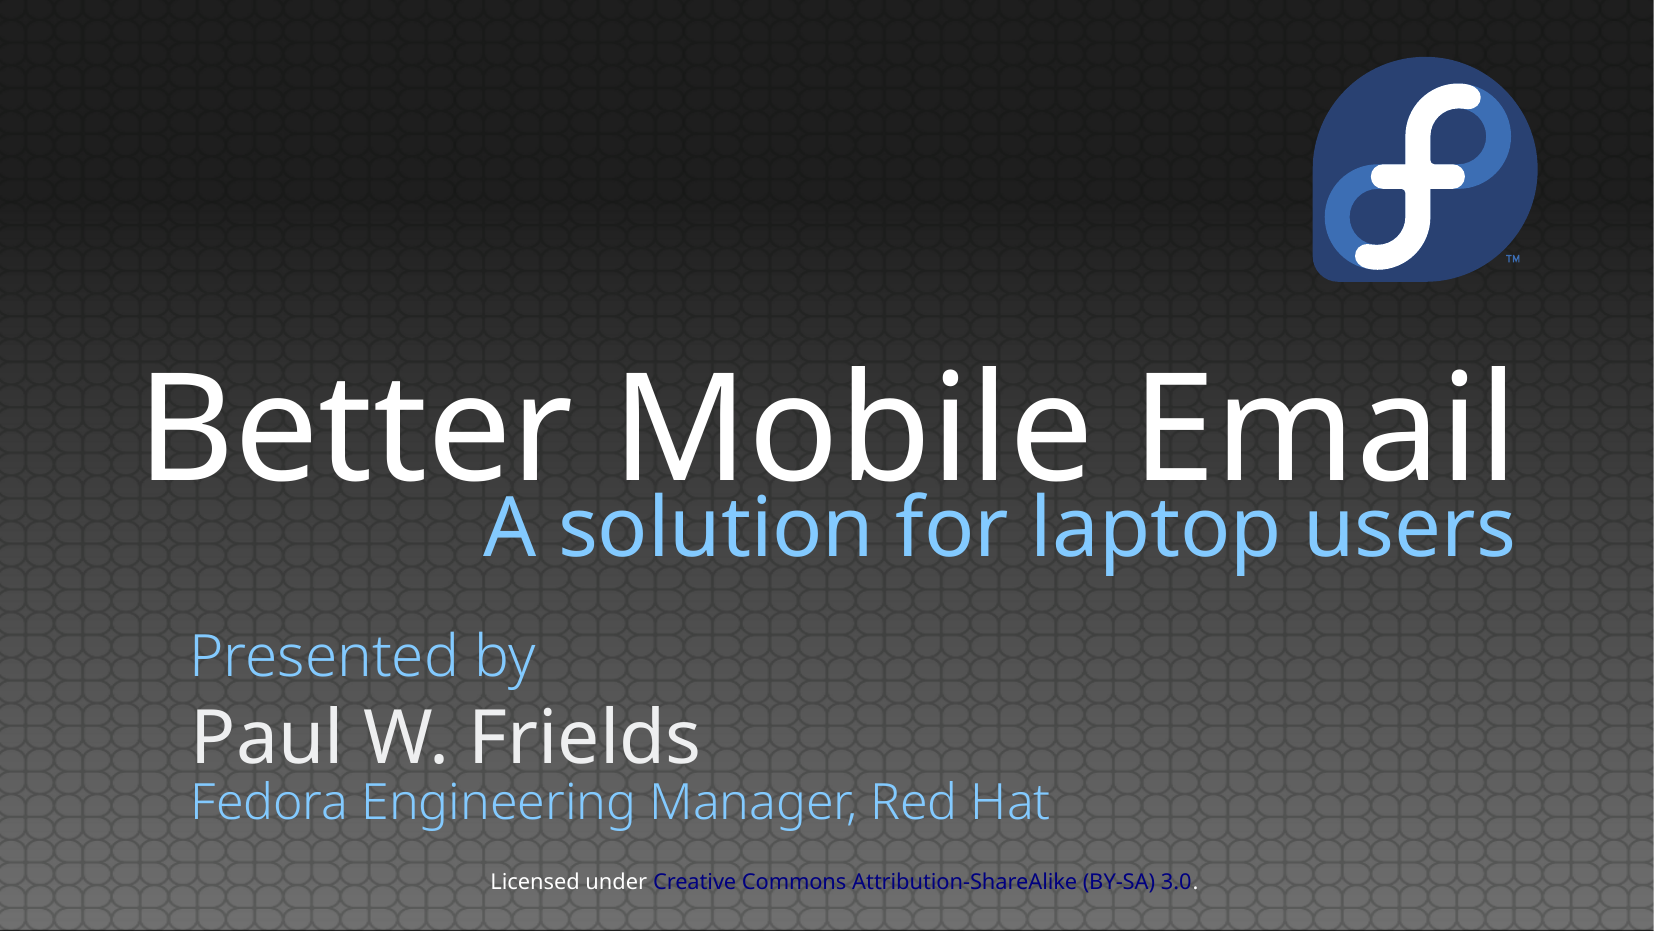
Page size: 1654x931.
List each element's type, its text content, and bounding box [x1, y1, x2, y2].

text_box Better Mobile Email [96, 313, 1534, 481]
text_box Paul W. Frields [175, 676, 928, 767]
picture [0, 0, 1654, 931]
text_box Presented by [175, 607, 576, 682]
text_box Fedora Engineering Manager, Red Hat [176, 759, 1226, 825]
subtitle A solution for laptop users [171, 481, 1518, 567]
text_box Licensed under Creative Commons Attribution-ShareAlike (BY-SA) 3.0. [489, 858, 1199, 925]
